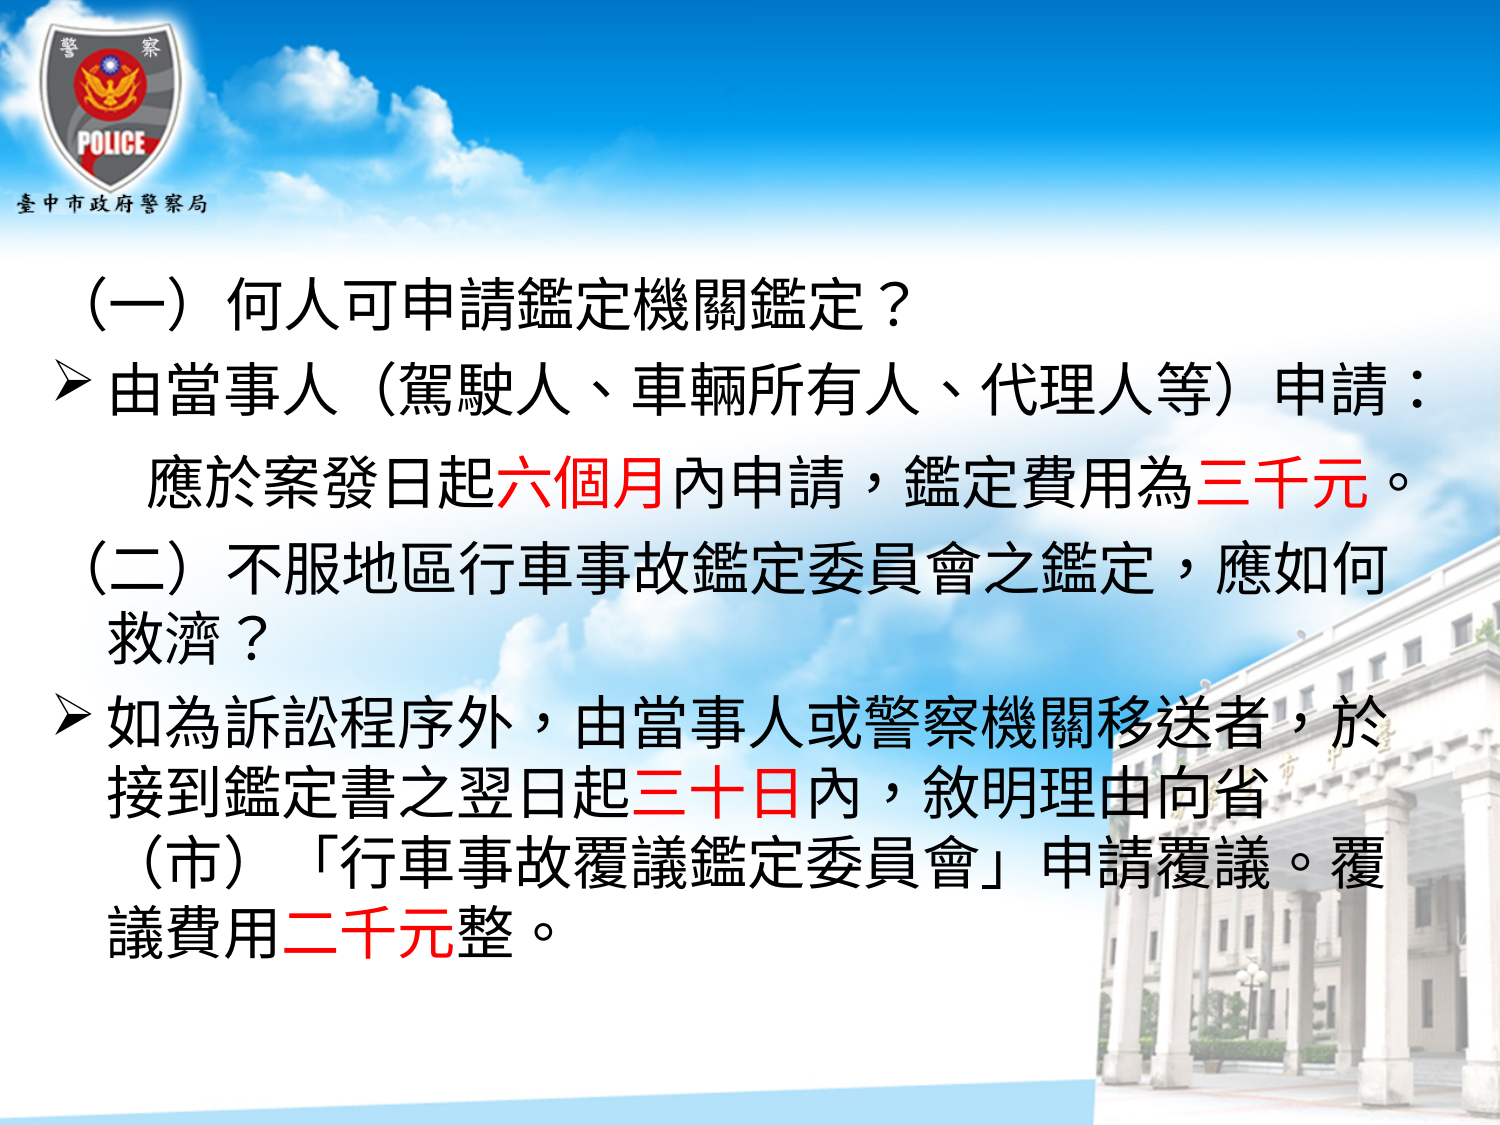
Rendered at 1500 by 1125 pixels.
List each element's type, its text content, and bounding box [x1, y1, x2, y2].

list （一）何人可申請鑑定機關鑑定？ 由當事人（駕駛人、車輛所有人、代理人等）申請： 應於案發日起六個月內申請，鑑定費用為三千元。 （二）不服地區行車事故鑑定委員會之鑑定，應如何救濟？ 如為訴訟程序外，由當事人或警察機關移送者，於接到鑑定書之翌日起三十日內，敘明理由向省（市）「行車事故覆議鑑定委員會」申請覆議。覆議費用二千元整。 [35, 261, 1429, 1043]
picture [0, 0, 1500, 1125]
